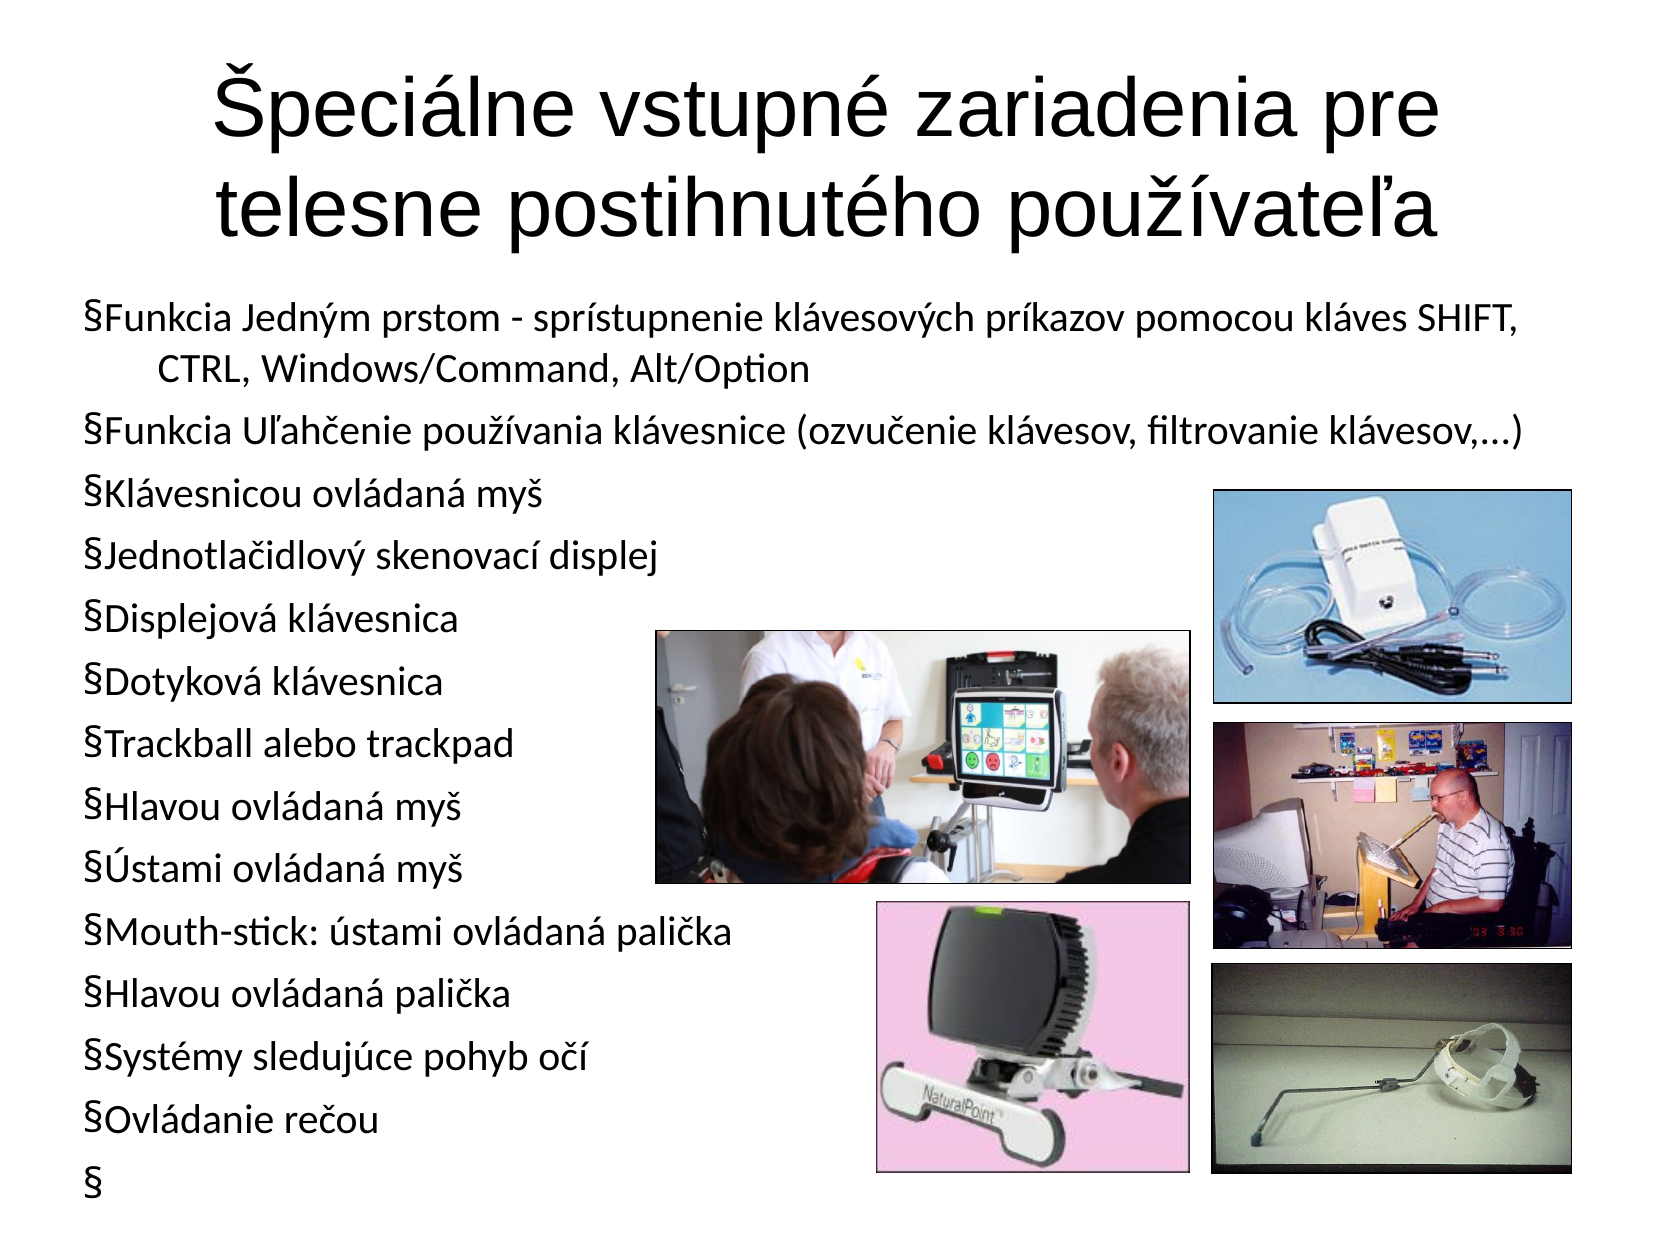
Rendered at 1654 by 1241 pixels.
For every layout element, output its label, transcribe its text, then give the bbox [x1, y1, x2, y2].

list Funkcia Jedným prstom - sprístupnenie klávesových príkazov pomocou kláves SHIFT, CTRL, Windows/Command, Alt/Option Funkcia Uľahčenie používania klávesnice (ozvučenie klávesov, filtrovanie klávesov,...) Klávesnicou ovládaná myš Jednotlačidlový skenovací displej Displejová klávesnica Dotyková klávesnica Trackball alebo trackpad Hlavou ovládaná myš Ústami ovládaná myš Mouth-stick: ústami ovládaná palička Hlavou ovládaná palička Systémy sledujúce pohyb očí Ovládanie rečou [82, 290, 1571, 1192]
picture [1214, 723, 1571, 948]
picture [1212, 964, 1571, 1173]
picture [656, 631, 1190, 883]
picture [876, 901, 1190, 1173]
picture [1214, 490, 1571, 702]
title Špeciálne vstupné zariadenia pre telesne postihnutého používateľa [82, 49, 1571, 257]
